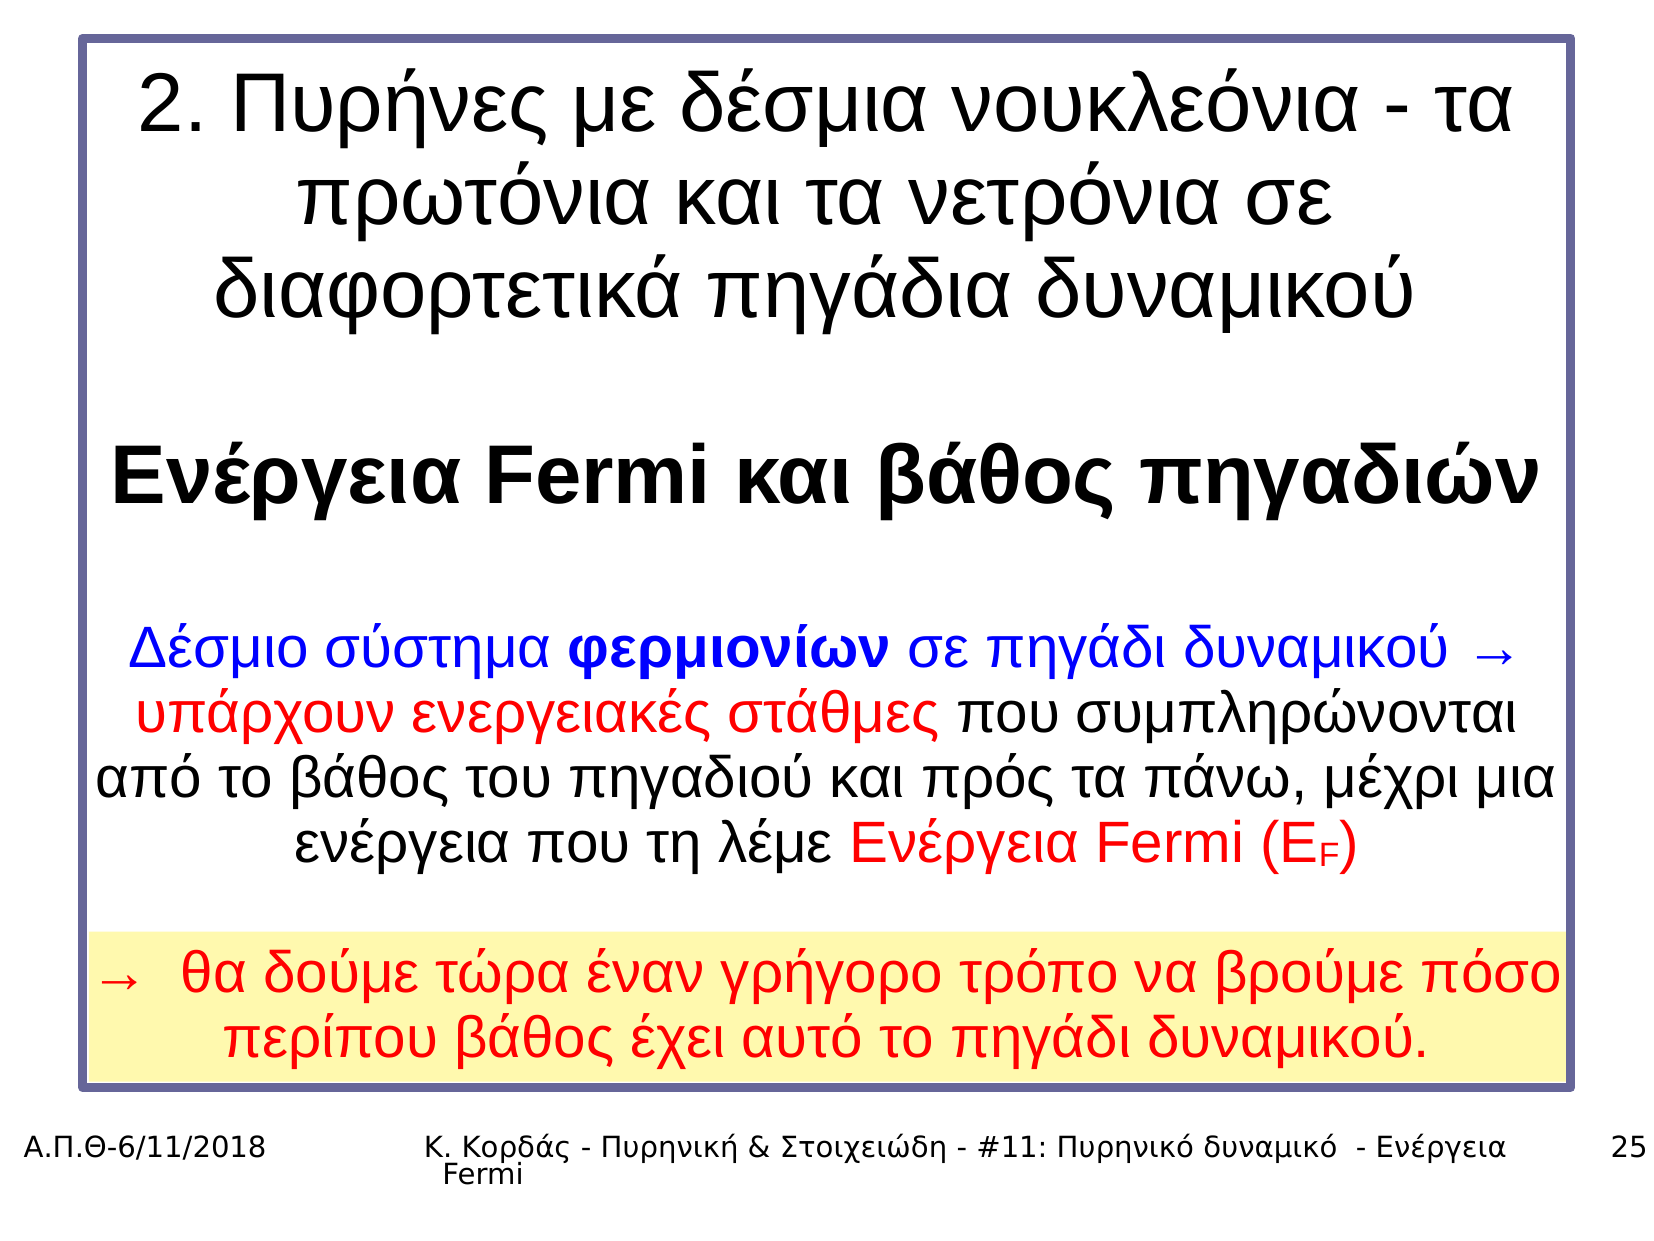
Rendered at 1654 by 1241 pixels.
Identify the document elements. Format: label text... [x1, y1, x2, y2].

title 2. Πυρήνες με δέσμια νουκλεόνια - τα πρωτόνια και τα νετρόνια σε διαφορτετικά πηγάδια δυναμικού Ενέργεια Fermi και βάθος πηγαδιών Δέσμιο σύστημα φερμιονίων σε πηγάδι δυναμικού → υπάρχουν ενεργειακές στάθμες που συμπληρώνονται από το βάθος του πηγαδιού και πρός τα πάνω, μέχρι μια ενέργεια που τη λέμε Ενέργεια Fermi (ΕF) → θα δούμε τώρα έναν γρήγορο τρόπο να βρούμε πόσο περίπου βάθος έχει αυτό το πηγάδι δυναμικού. [82, 38, 1571, 1088]
